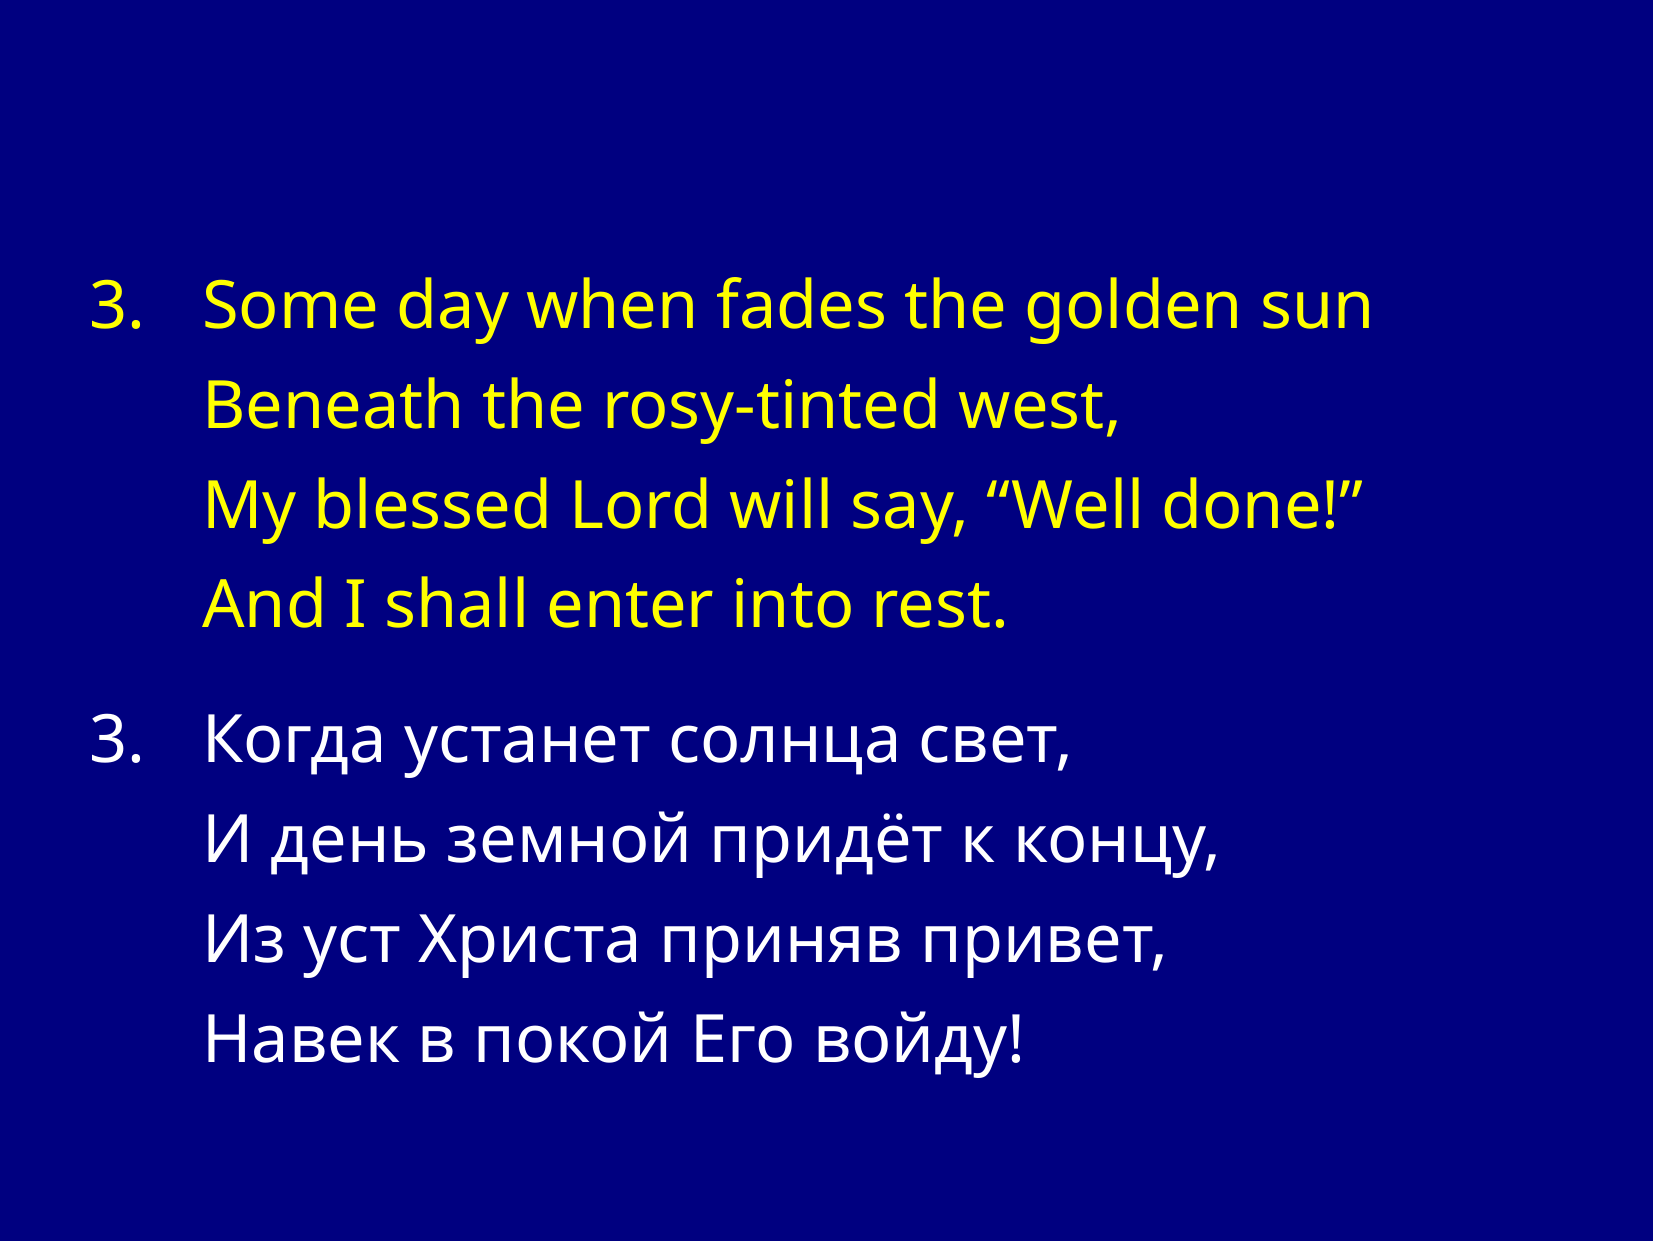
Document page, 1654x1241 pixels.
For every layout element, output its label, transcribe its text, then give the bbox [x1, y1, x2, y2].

text_box 3. Some day when fades the golden sun Beneath the rosy-tinted west, My blessed Lord will say, “Well done!” And I shall enter into rest. [75, 150, 1576, 638]
text_box 3. Когда устанет солнца свет, И день земной придёт к концу, Из уст Христа приняв привет, Навек в покой Его войду! [75, 675, 1576, 1163]
